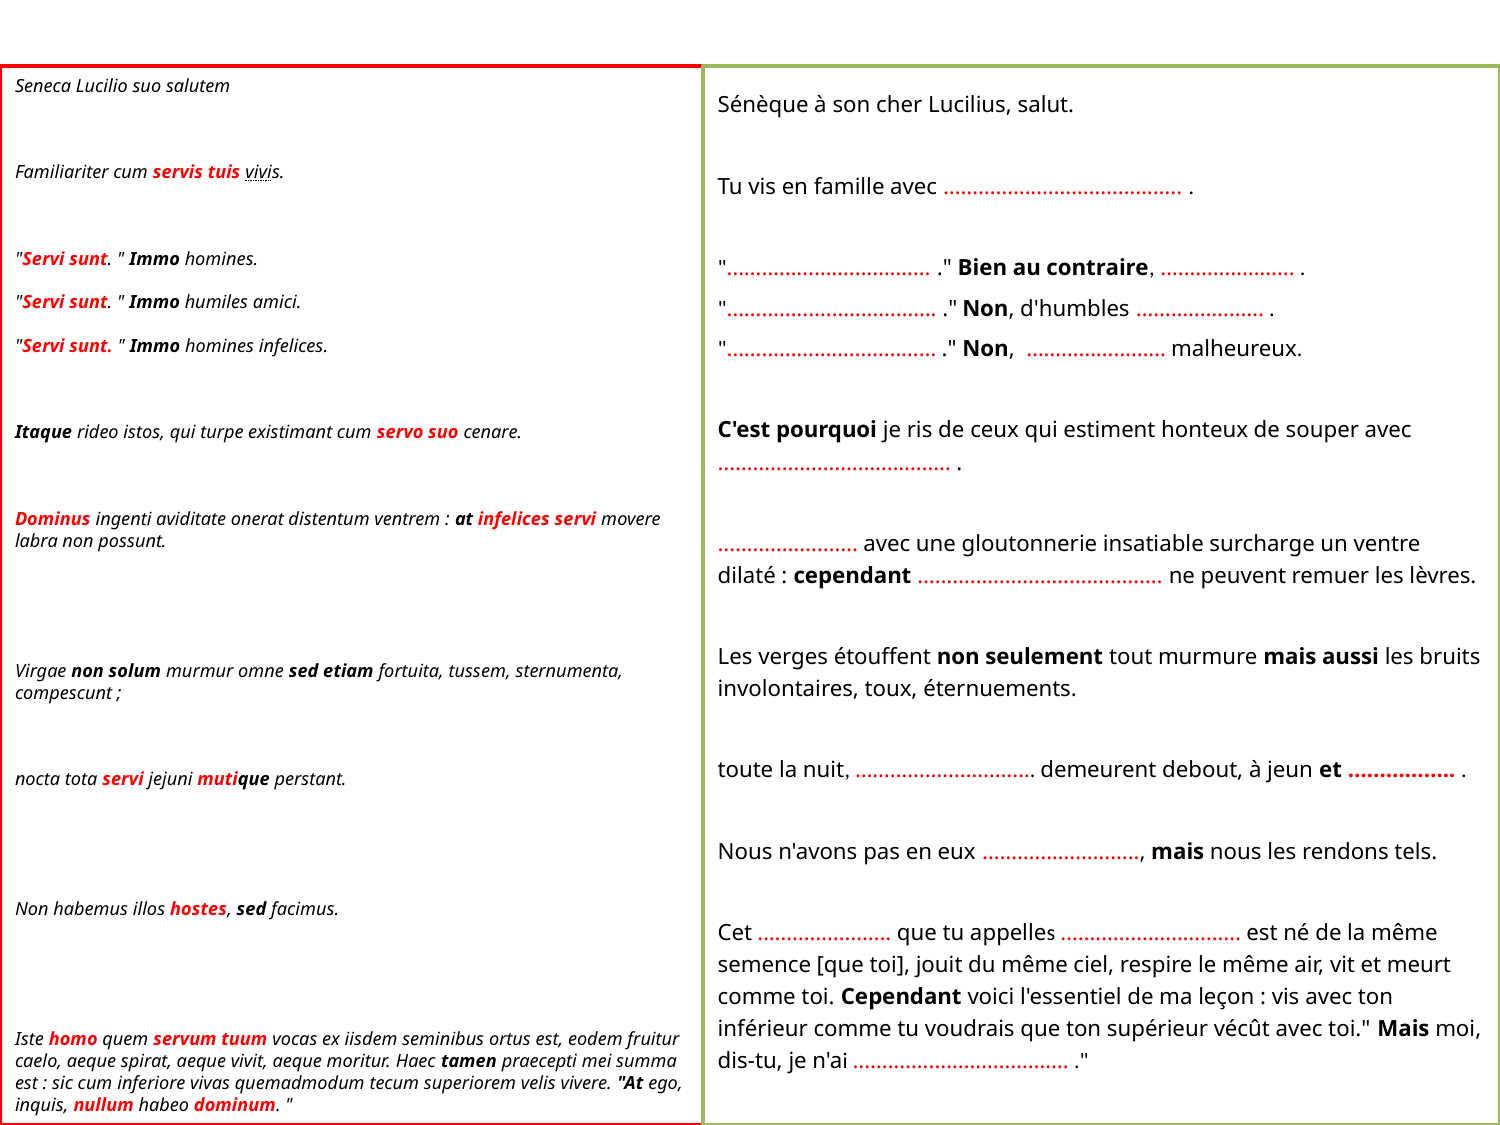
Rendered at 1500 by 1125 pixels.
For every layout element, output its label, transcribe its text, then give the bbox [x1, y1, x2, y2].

list Seneca Lucilio suo salutem Familiariter cum servis tuis vivis. "Servi sunt. " Immo homines. "Servi sunt. " Immo humiles amici. "Servi sunt. " Immo homines infelices. Itaque rideo istos, qui turpe existimant cum servo suo cenare. Dominus ingenti aviditate onerat distentum ventrem : at infelices servi movere labra non possunt. Virgae non solum murmur omne sed etiam fortuita, tussem, sternumenta, compescunt ; nocta tota servi jejuni mutique perstant. Non habemus illos hostes, sed facimus. Iste homo quem servum tuum vocas ex iisdem seminibus ortus est, eodem fruitur caelo, aeque spirat, aeque vivit, aeque moritur. Haec tamen praecepti mei summa est : sic cum inferiore vivas quemadmodum tecum superiorem velis vivere. "At ego, inquis, nullum habeo dominum. " [0, 66, 701, 1125]
list Sénèque à son cher Lucilius, salut. Tu vis en famille avec ………………………………….. . "………………….…………. ." Bien au contraire, ………………….. . "…………..…………………. ." Non, d'humbles …………………. . "……………………………… ." Non, …………………… malheureux. C'est pourquoi je ris de ceux qui estiment honteux de souper avec …………….…………………… . ……………..……. avec une gloutonnerie insatiable surcharge un ventre dilaté : cependant ……………………..……………. ne peuvent remuer les lèvres. Les verges étouffent non seulement tout murmure mais aussi les bruits involontaires, toux, éternuements. toute la nuit, …………………………. demeurent debout, à jeun et …………….. . Nous n'avons pas en eux ………………………, mais nous les rendons tels. Cet ………………….. que tu appelles …………………………. est né de la même semence [que toi], jouit du même ciel, respire le même air, vit et meurt comme toi. Cependant voici l'essentiel de ma leçon : vis avec ton inférieur comme tu voudrais que ton supérieur vécût avec toi." Mais moi, dis-tu, je n'ai …………...…………………. ." [702, 66, 1500, 1125]
title [0, 0, 1500, 64]
